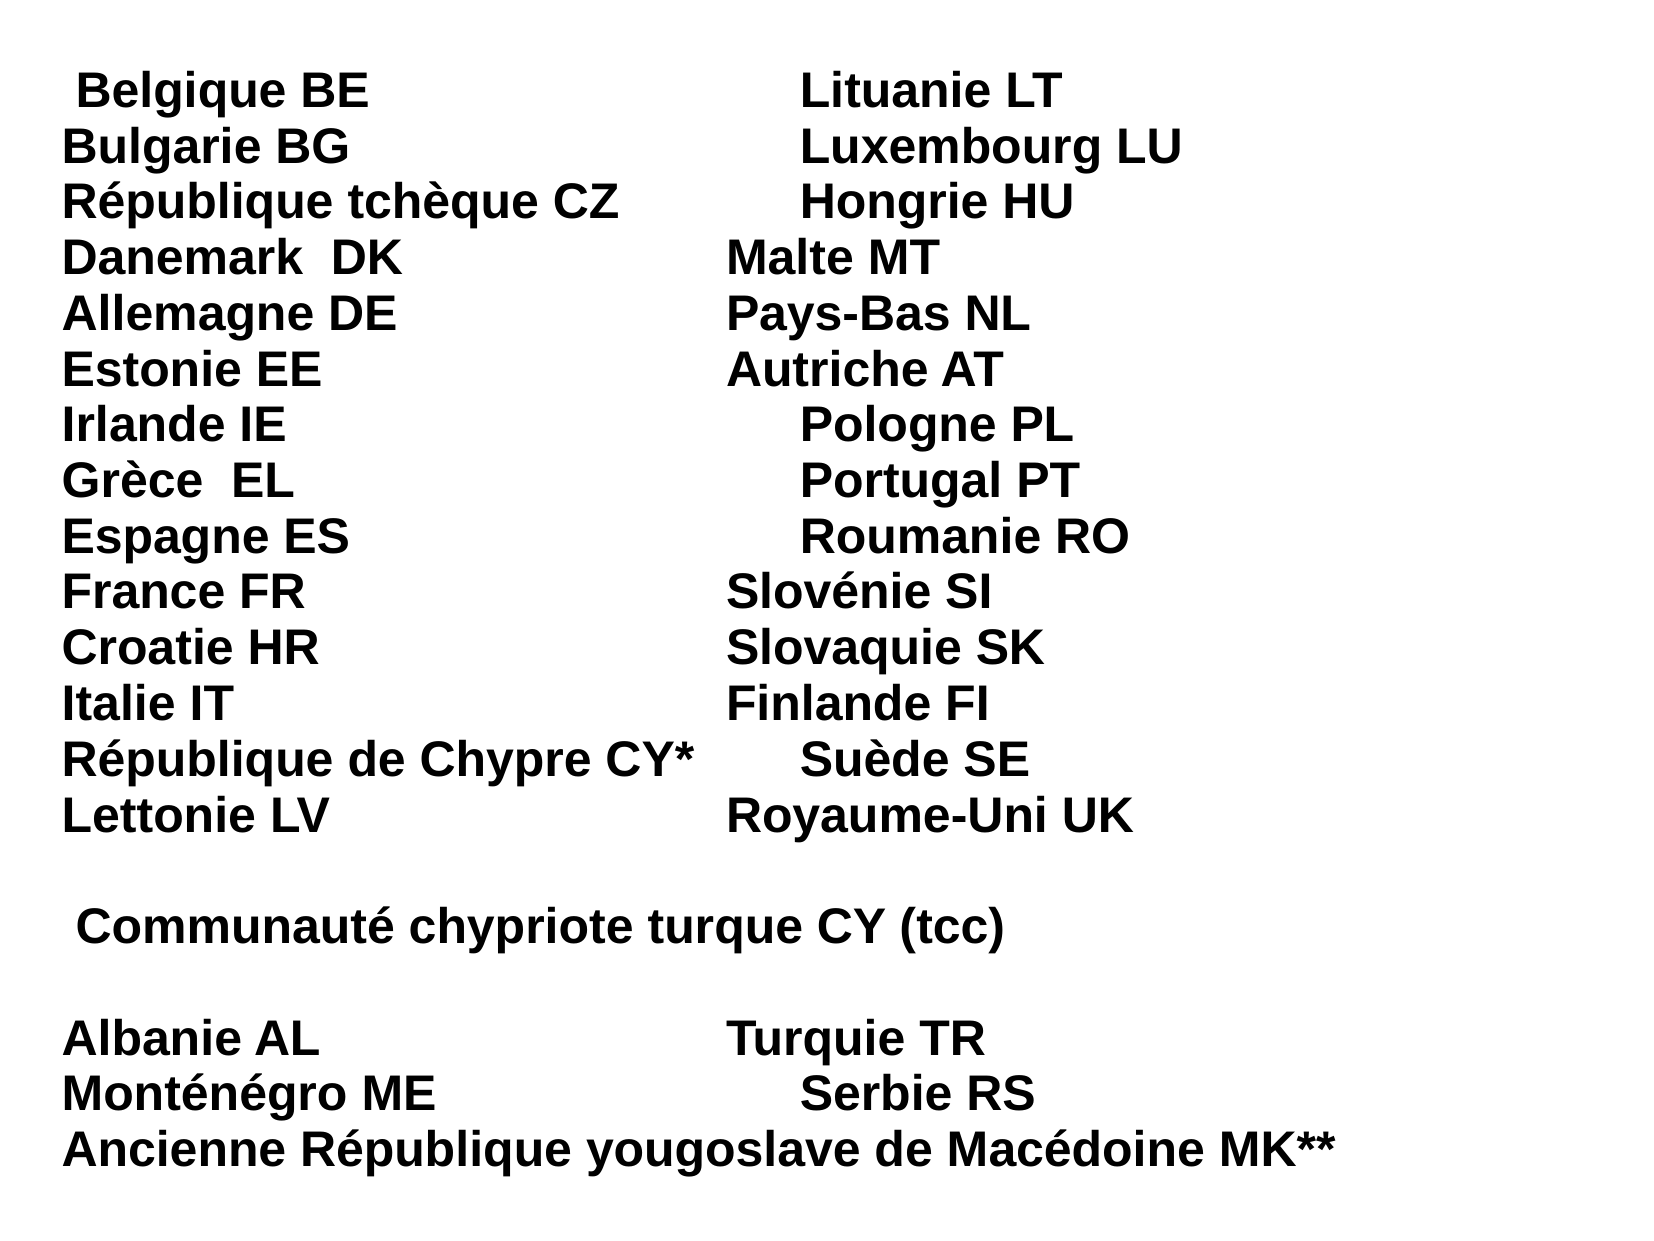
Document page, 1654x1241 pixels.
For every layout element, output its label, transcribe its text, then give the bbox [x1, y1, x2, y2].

text_box Belgique BE Lituanie LT Bulgarie BG Luxembourg LU République tchèque CZ Hongrie HU Danemark DK Malte MT Allemagne DE Pays-Bas NL Estonie EE Autriche AT Irlande IE Pologne PL Grèce EL Portugal PT Espagne ES Roumanie RO France FR Slovénie SI Croatie HR Slovaquie SK Italie IT Finlande FI République de Chypre CY* Suède SE Lettonie LV Royaume-Uni UK Communauté chypriote turque CY (tcc) Albanie AL Turquie TR Monténégro ME Serbie RS Ancienne République yougoslave de Macédoine MK** [46, 54, 1559, 1241]
